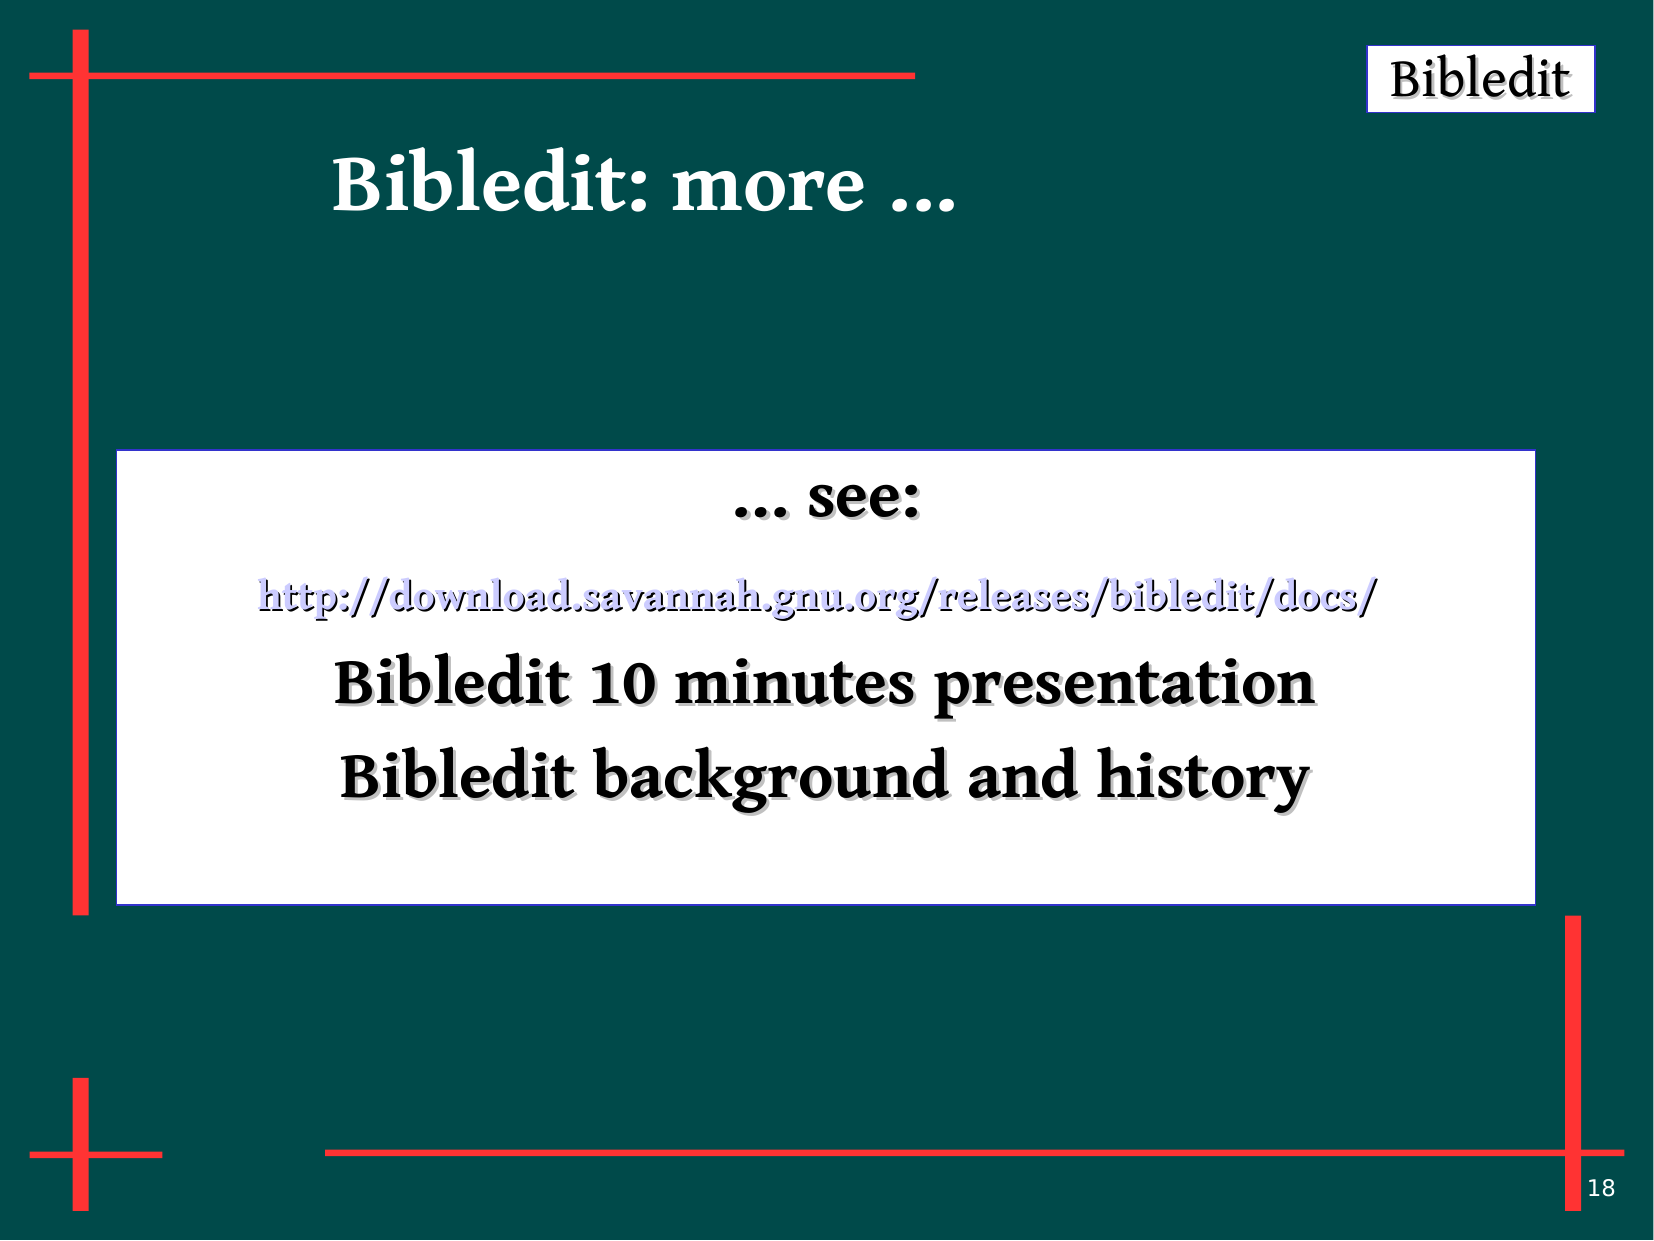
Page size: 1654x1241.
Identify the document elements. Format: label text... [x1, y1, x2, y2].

title Bibledit: more ... [163, 82, 1129, 290]
text_box Bibledit [1367, 45, 1595, 113]
text_box … see: http://download.savannah.gnu.org/releases/bibledit/docs/ Bibledit 10 minutes presentation Bibledit background and history [116, 450, 1536, 905]
